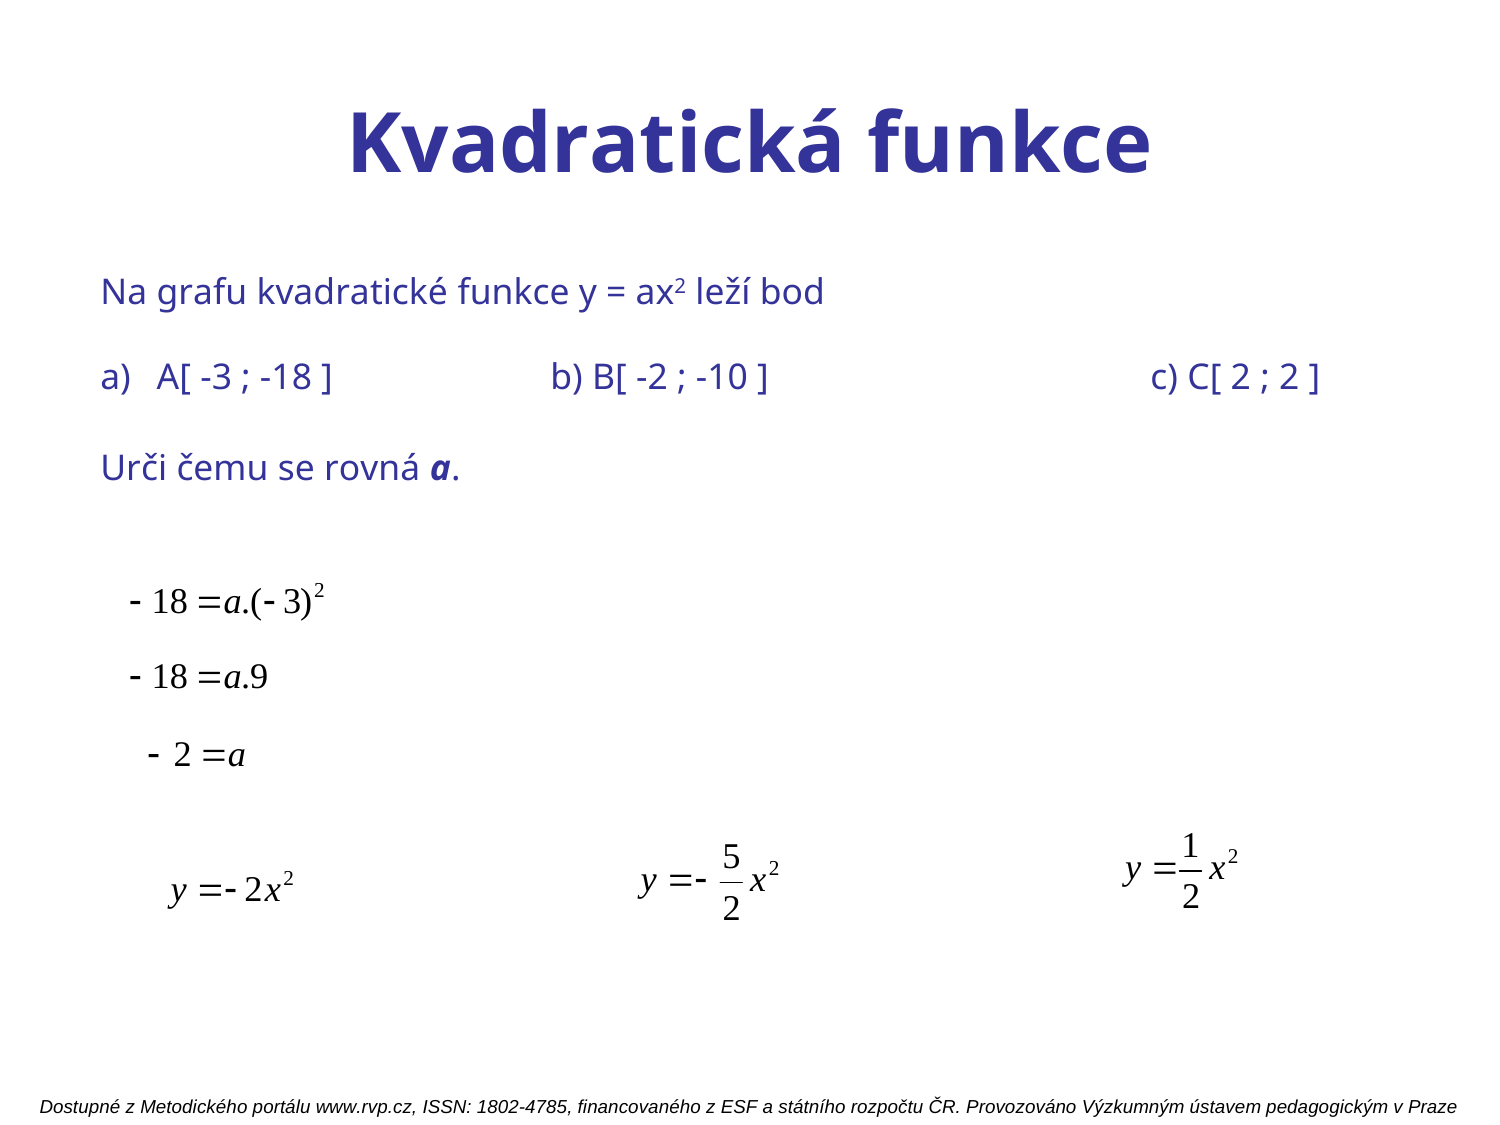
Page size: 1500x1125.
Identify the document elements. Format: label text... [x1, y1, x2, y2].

chart [631, 834, 787, 928]
chart [161, 862, 302, 917]
chart [123, 655, 276, 698]
chart [123, 574, 330, 629]
text_box Dostupné z Metodického portálu www.rvp.cz, ISSN: 1802-4785, financovaného z ESF a státního rozpočtu ČR. Provozováno Výzkumným ústavem pedagogickým v Praze [24, 1087, 1477, 1125]
text_box Na grafu kvadratické funkce y = ax2 leží bod A[ -3 ; -18 ] b) B[ -2 ; -10 ] c) C[ 2 ; 2 ] Urči čemu se rovná a. [85, 216, 1336, 496]
chart [1116, 822, 1247, 917]
chart [141, 732, 254, 775]
text_box Kvadratická funkce [75, 45, 1426, 233]
